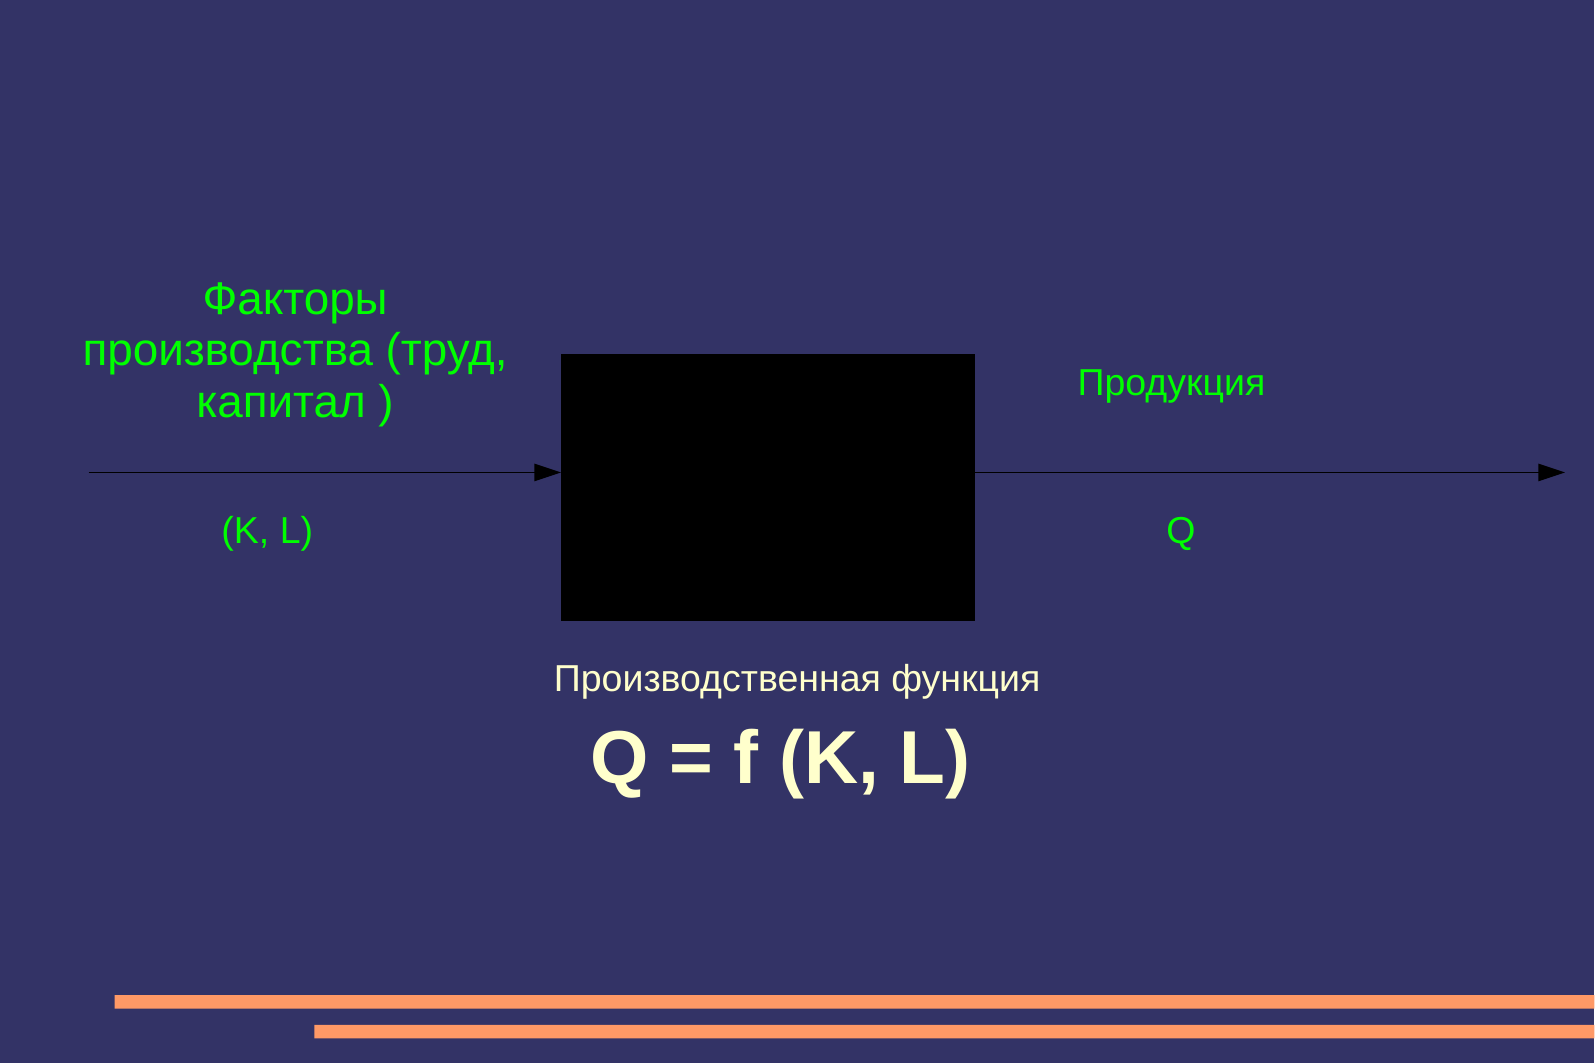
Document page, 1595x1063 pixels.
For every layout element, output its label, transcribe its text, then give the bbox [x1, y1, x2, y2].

text_box Производственная функция [354, 649, 1241, 707]
text_box Q [1151, 501, 1359, 559]
text_box Продукция [1062, 354, 1536, 412]
text_box Факторы производства (труд, капитал ) [59, 265, 532, 458]
text_box Q = f (K, L) [501, 708, 1004, 808]
text_box (K, L) [206, 501, 384, 576]
text_box [561, 354, 975, 621]
